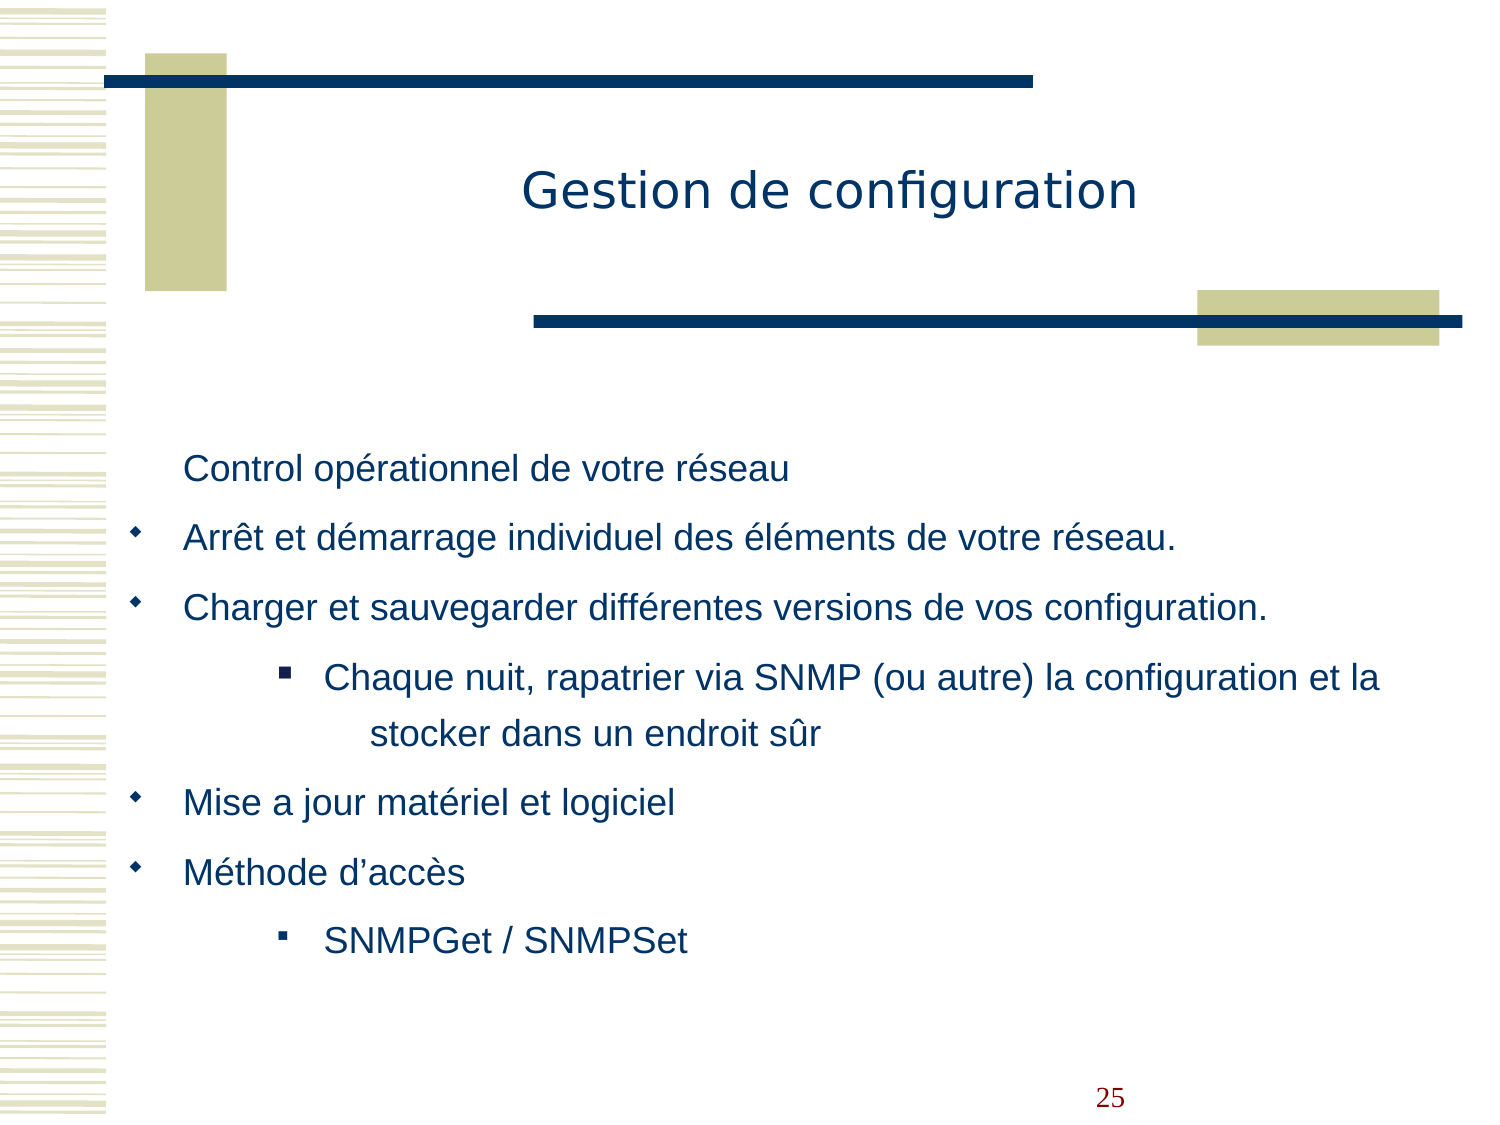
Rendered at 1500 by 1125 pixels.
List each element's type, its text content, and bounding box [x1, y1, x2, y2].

list Control opérationnel de votre réseau Arrêt et démarrage individuel des éléments de votre réseau. Charger et sauvegarder différentes versions de vos configuration. Chaque nuit, rapatrier via SNMP (ou autre) la configuration et la stocker dans un endroit sûr Mise a jour matériel et logiciel Méthode d’accès SNMPGet / SNMPSet [112, 425, 1418, 1054]
title Gestion de configuration [225, 99, 1437, 289]
